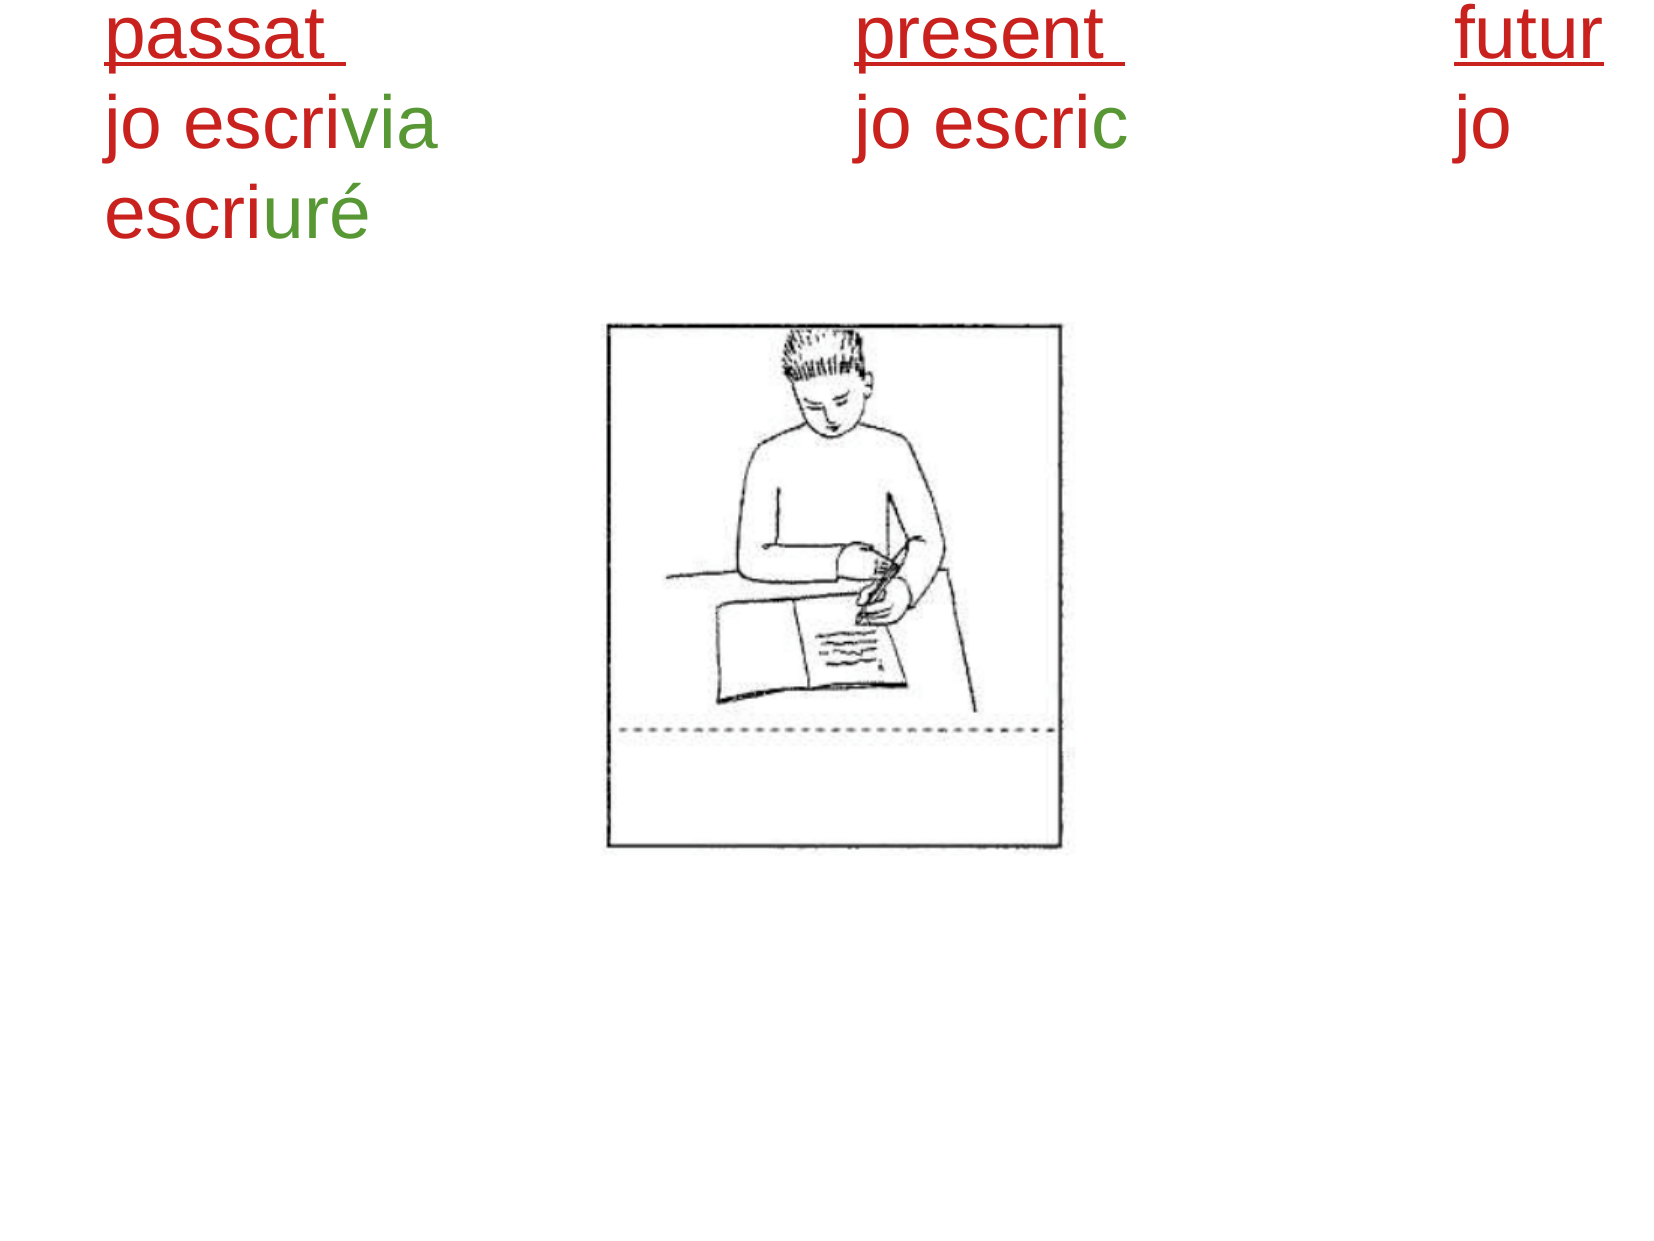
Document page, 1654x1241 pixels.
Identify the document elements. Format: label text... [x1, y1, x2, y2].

picture [581, 291, 1094, 873]
text_box passat present futur jo escrivia jo escric jo escriuré [104, 0, 1654, 270]
